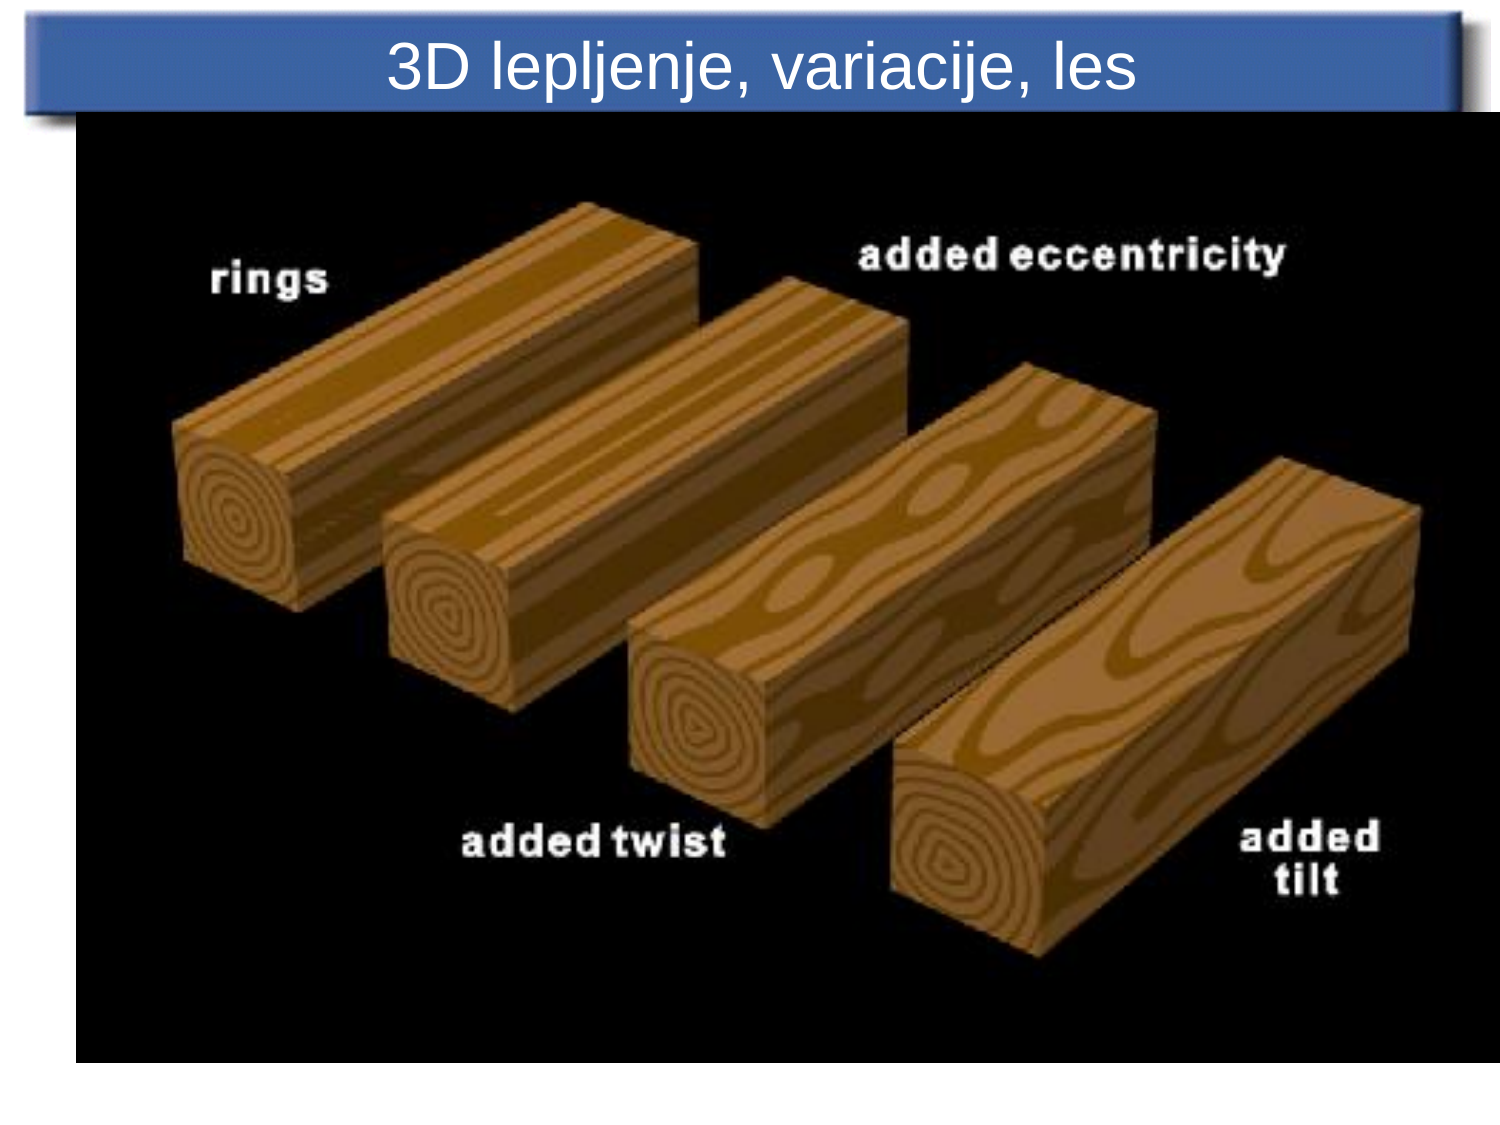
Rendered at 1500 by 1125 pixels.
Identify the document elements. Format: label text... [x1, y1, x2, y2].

picture [23, 8, 1500, 1063]
title 3D lepljenje, variacije, les [24, 0, 1500, 126]
